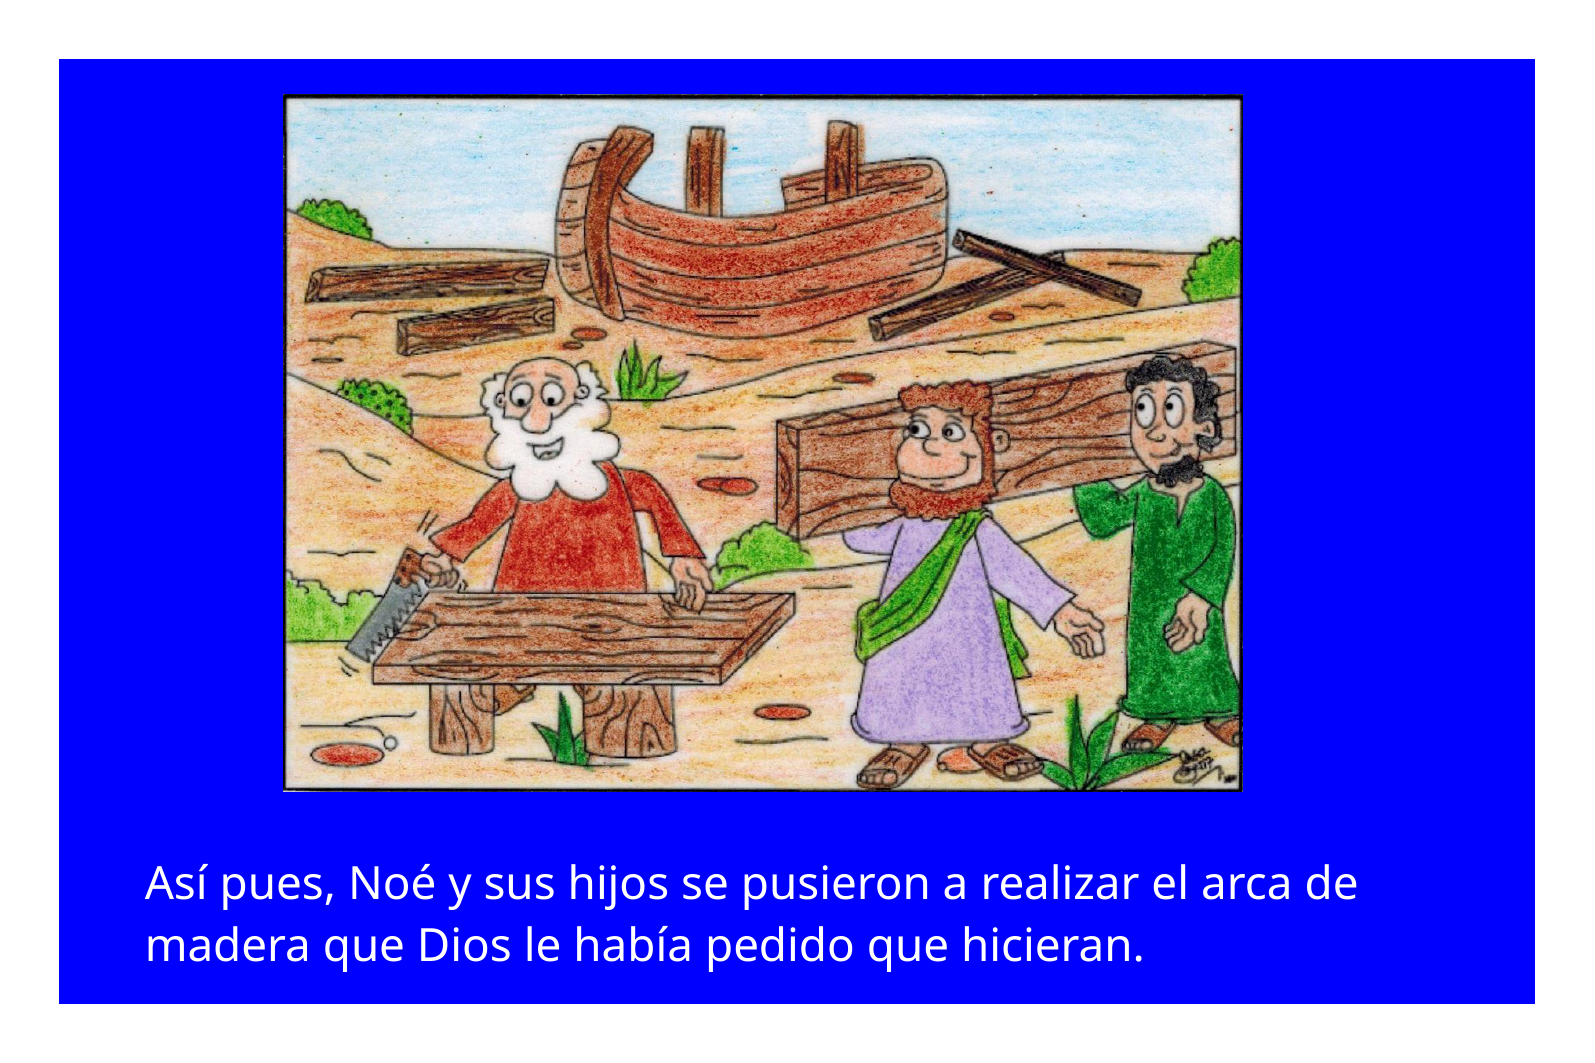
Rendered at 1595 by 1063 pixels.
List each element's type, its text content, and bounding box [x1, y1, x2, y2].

title Así pues, Noé y sus hijos se pusieron a realizar el arca de madera que Dios le había pedido que hicieran. [144, 826, 1465, 999]
picture [283, 94, 1243, 792]
